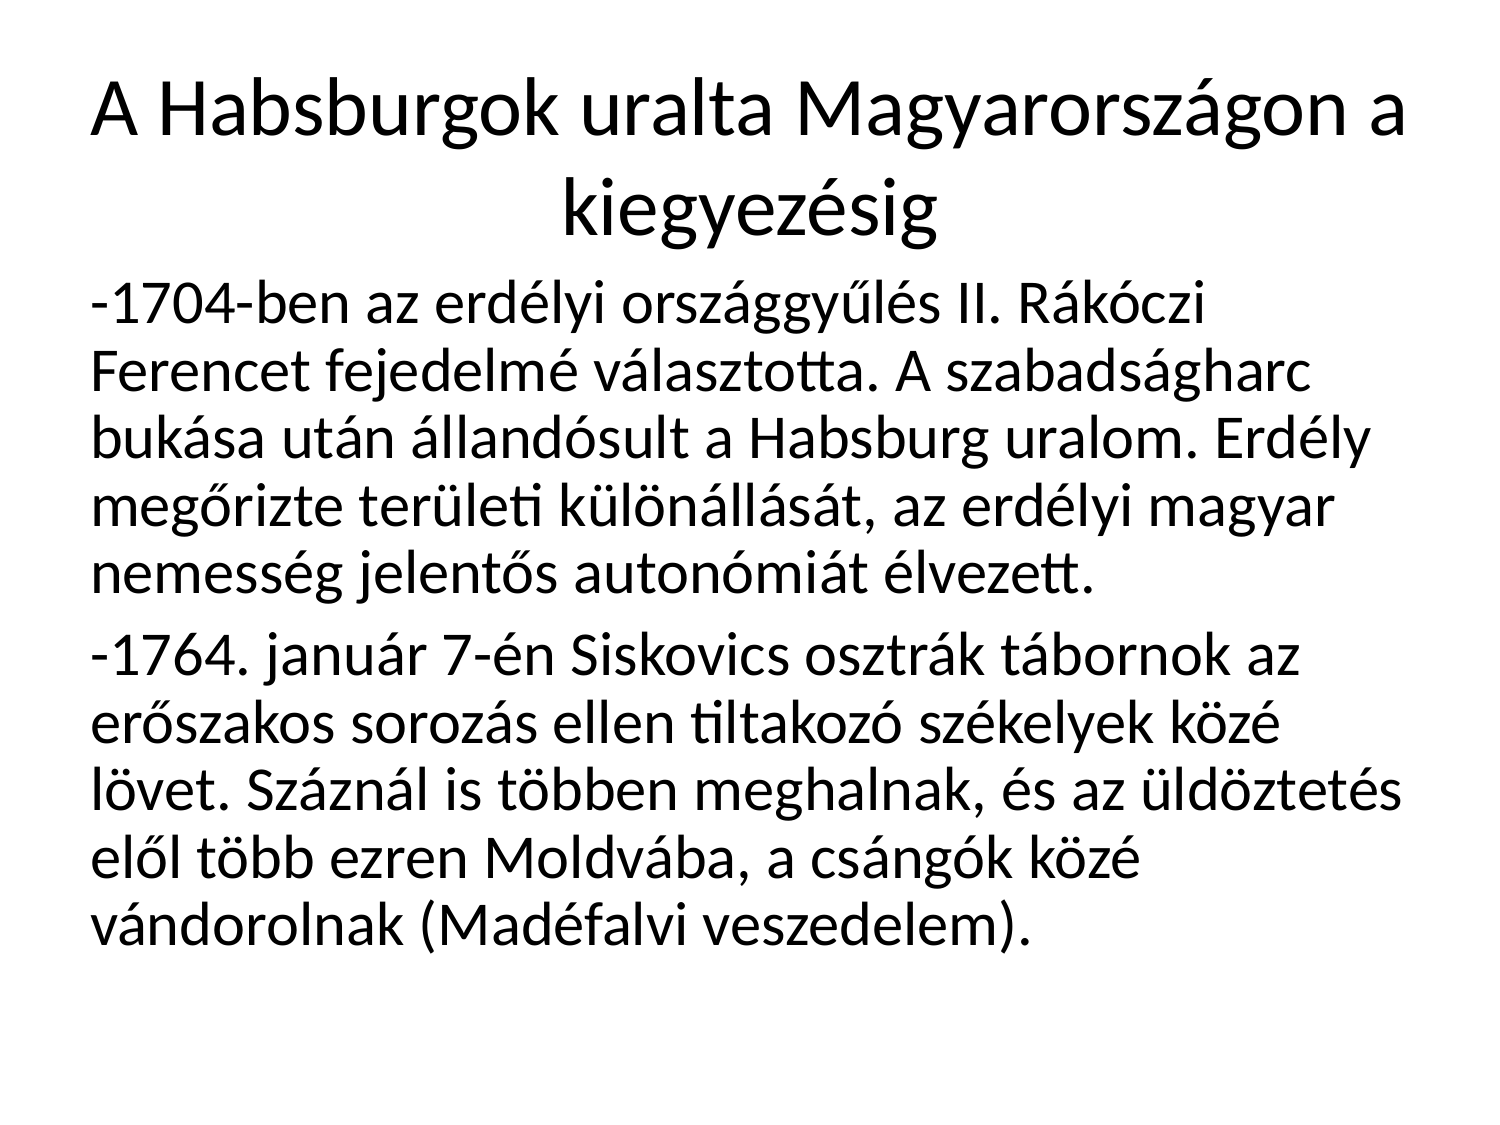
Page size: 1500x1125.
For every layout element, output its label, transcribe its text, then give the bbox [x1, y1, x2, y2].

list -1704-ben az erdélyi országgyűlés II. Rákóczi Ferencet fejedelmé választotta. A szabadságharc bukása után állandósult a Habsburg uralom. Erdély megőrizte területi különállását, az erdélyi magyar nemesség jelentős autonómiát élvezett. -1764. január 7-én Siskovics osztrák tábornok az erőszakos sorozás ellen tiltakozó székelyek közé lövet. Száznál is többen meghalnak, és az üldöztetés elől több ezren Moldvába, a csángók közé vándorolnak (Madéfalvi veszedelem). [75, 262, 1426, 1005]
title A Habsburgok uralta Magyarországon a kiegyezésig [75, 45, 1426, 233]
